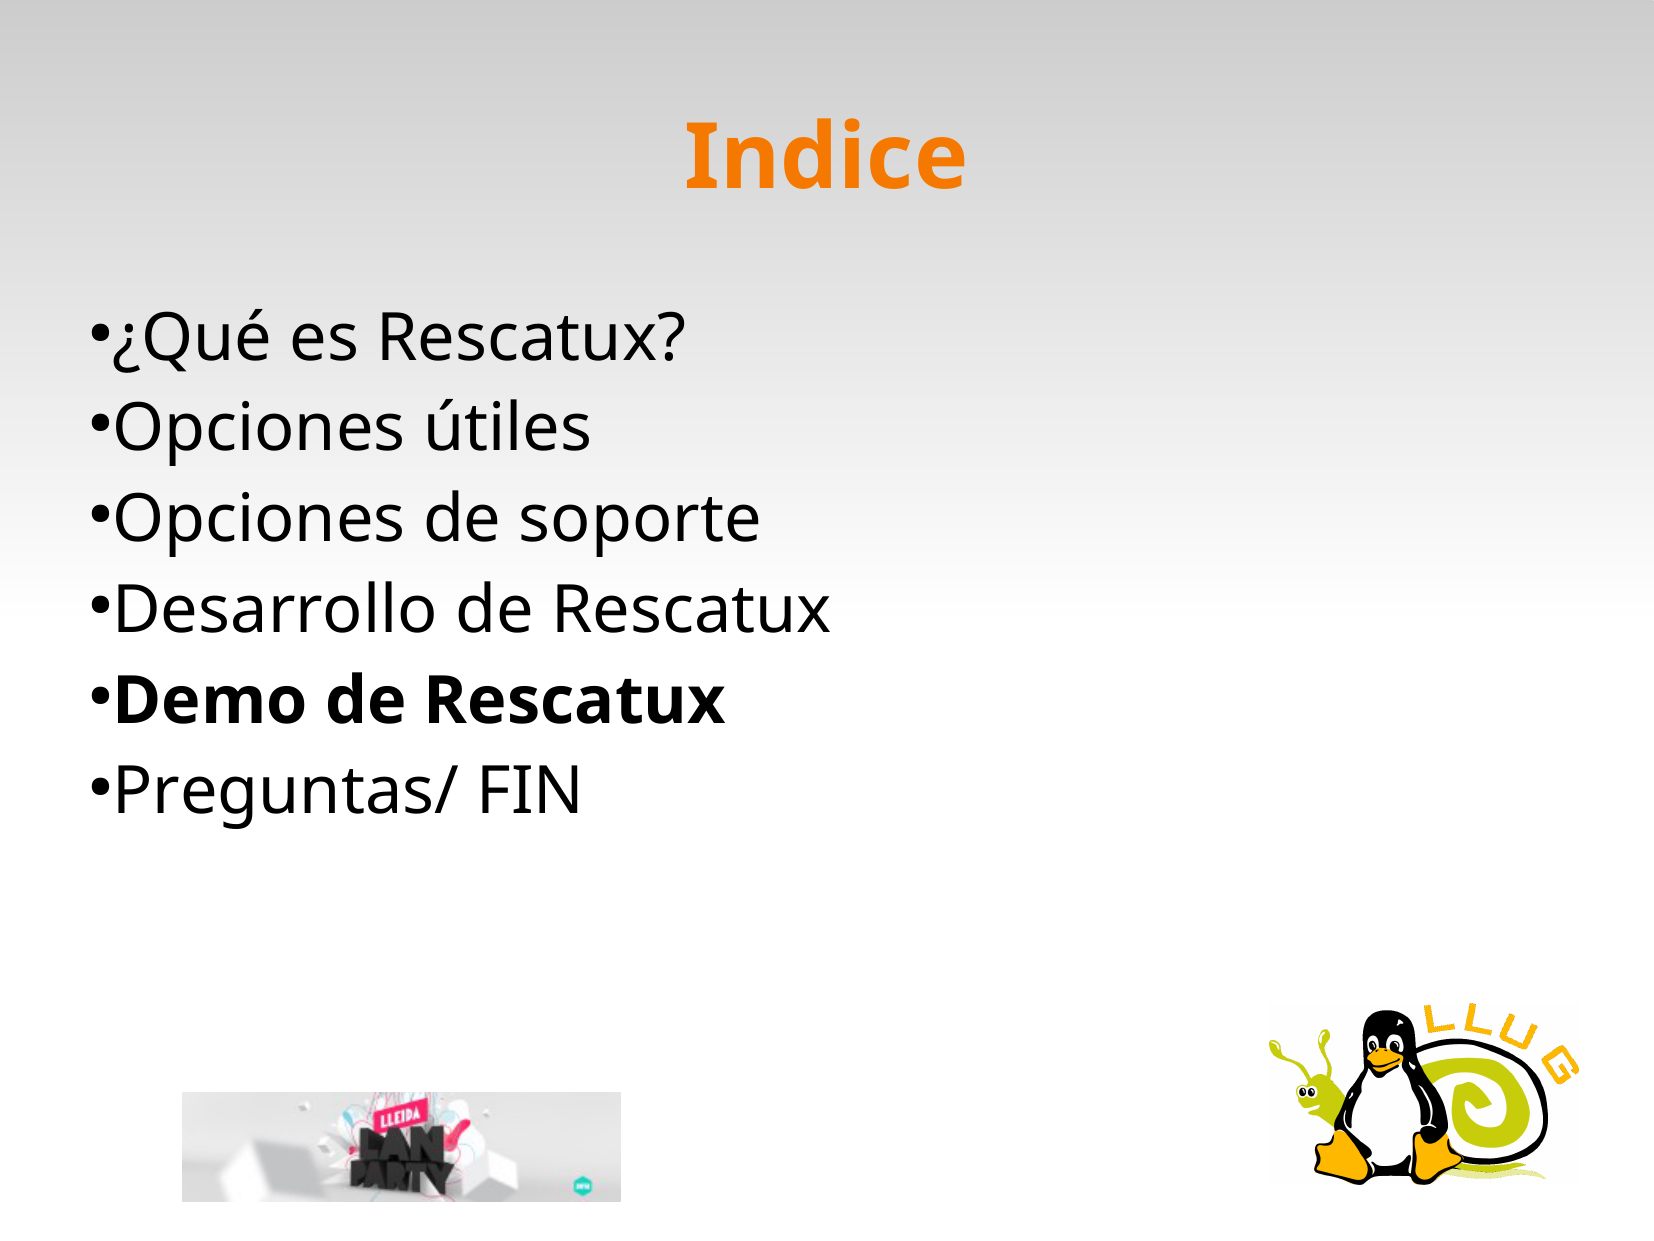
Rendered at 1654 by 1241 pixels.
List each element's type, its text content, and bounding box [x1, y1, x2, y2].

title Indice [82, 56, 1571, 250]
picture [182, 1092, 621, 1202]
subtitle ¿Qué es Rescatux? Opciones útiles Opciones de soporte Desarrollo de Rescatux Demo de Rescatux Preguntas/ FIN [88, 265, 1577, 857]
picture [1269, 1003, 1579, 1185]
